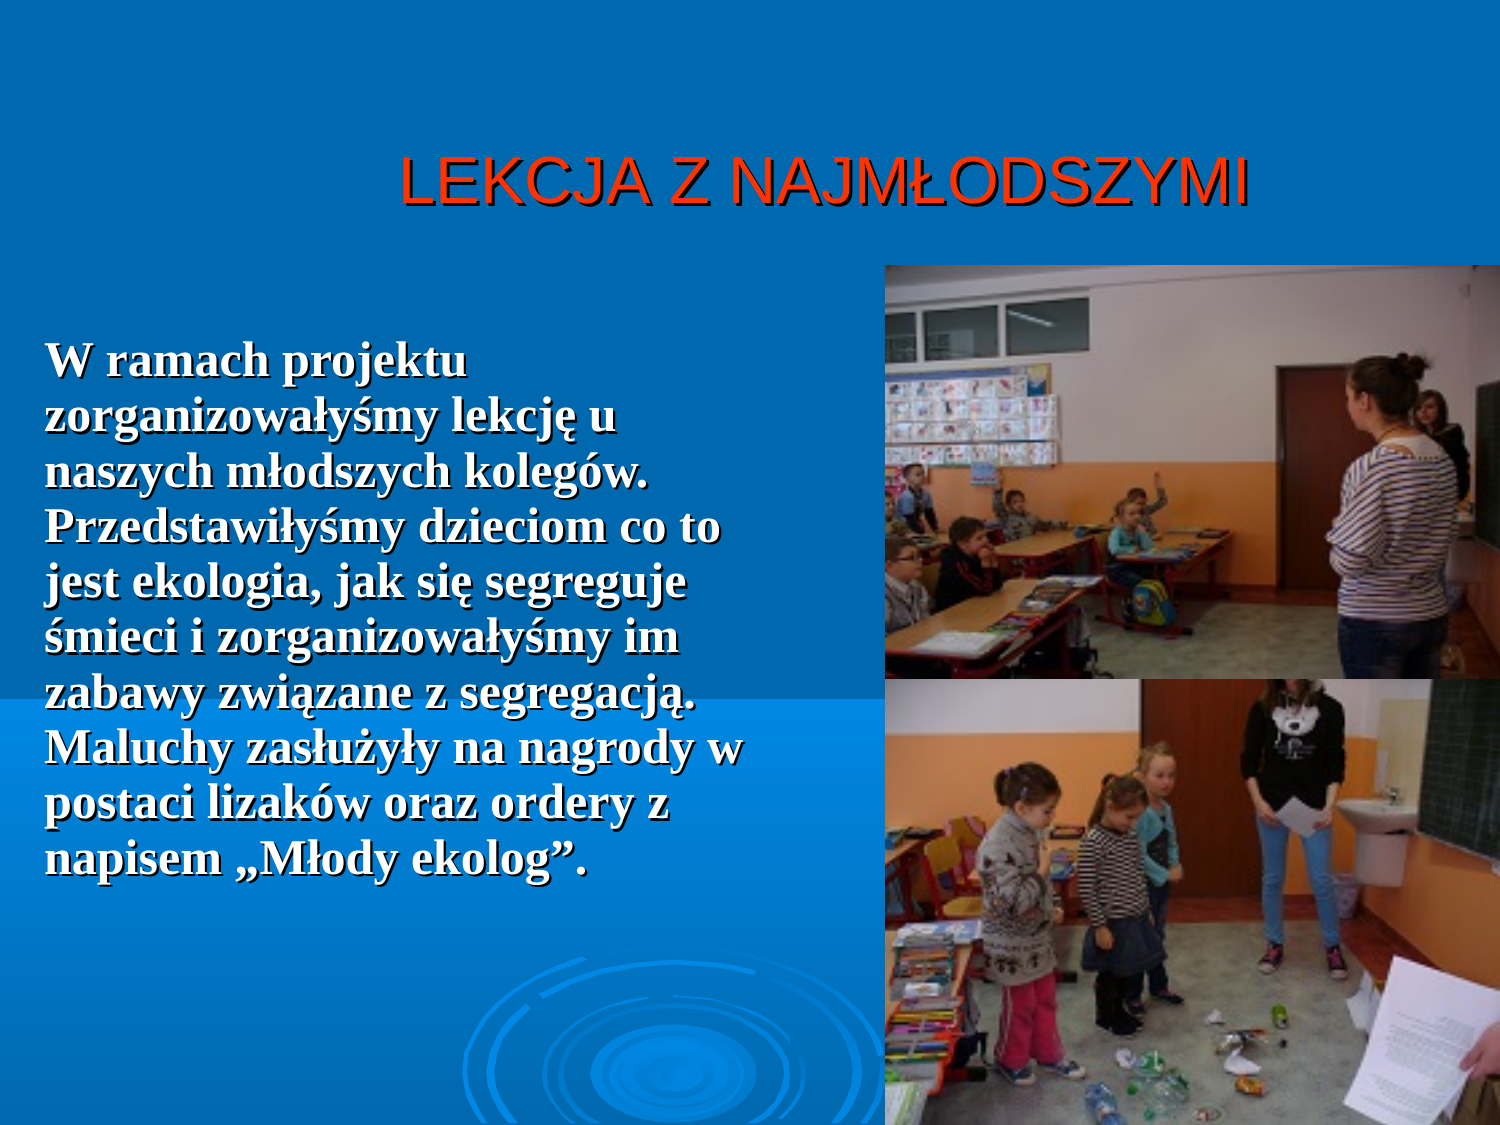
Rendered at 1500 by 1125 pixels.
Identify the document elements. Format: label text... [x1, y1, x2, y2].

picture [885, 265, 1500, 1125]
text_box W ramach projektu zorganizowałyśmy lekcję u naszych młodszych kolegów. Przedstawiłyśmy dzieciom co to jest ekologia, jak się segreguje śmieci i zorganizowałyśmy im zabawy związane z segregacją. Maluchy zasłużyły na nagrody w postaci lizaków oraz ordery z napisem „Młody ekolog”. [29, 324, 768, 1063]
title LEKCJA Z NAJMŁODSZYMI [150, 59, 1500, 296]
